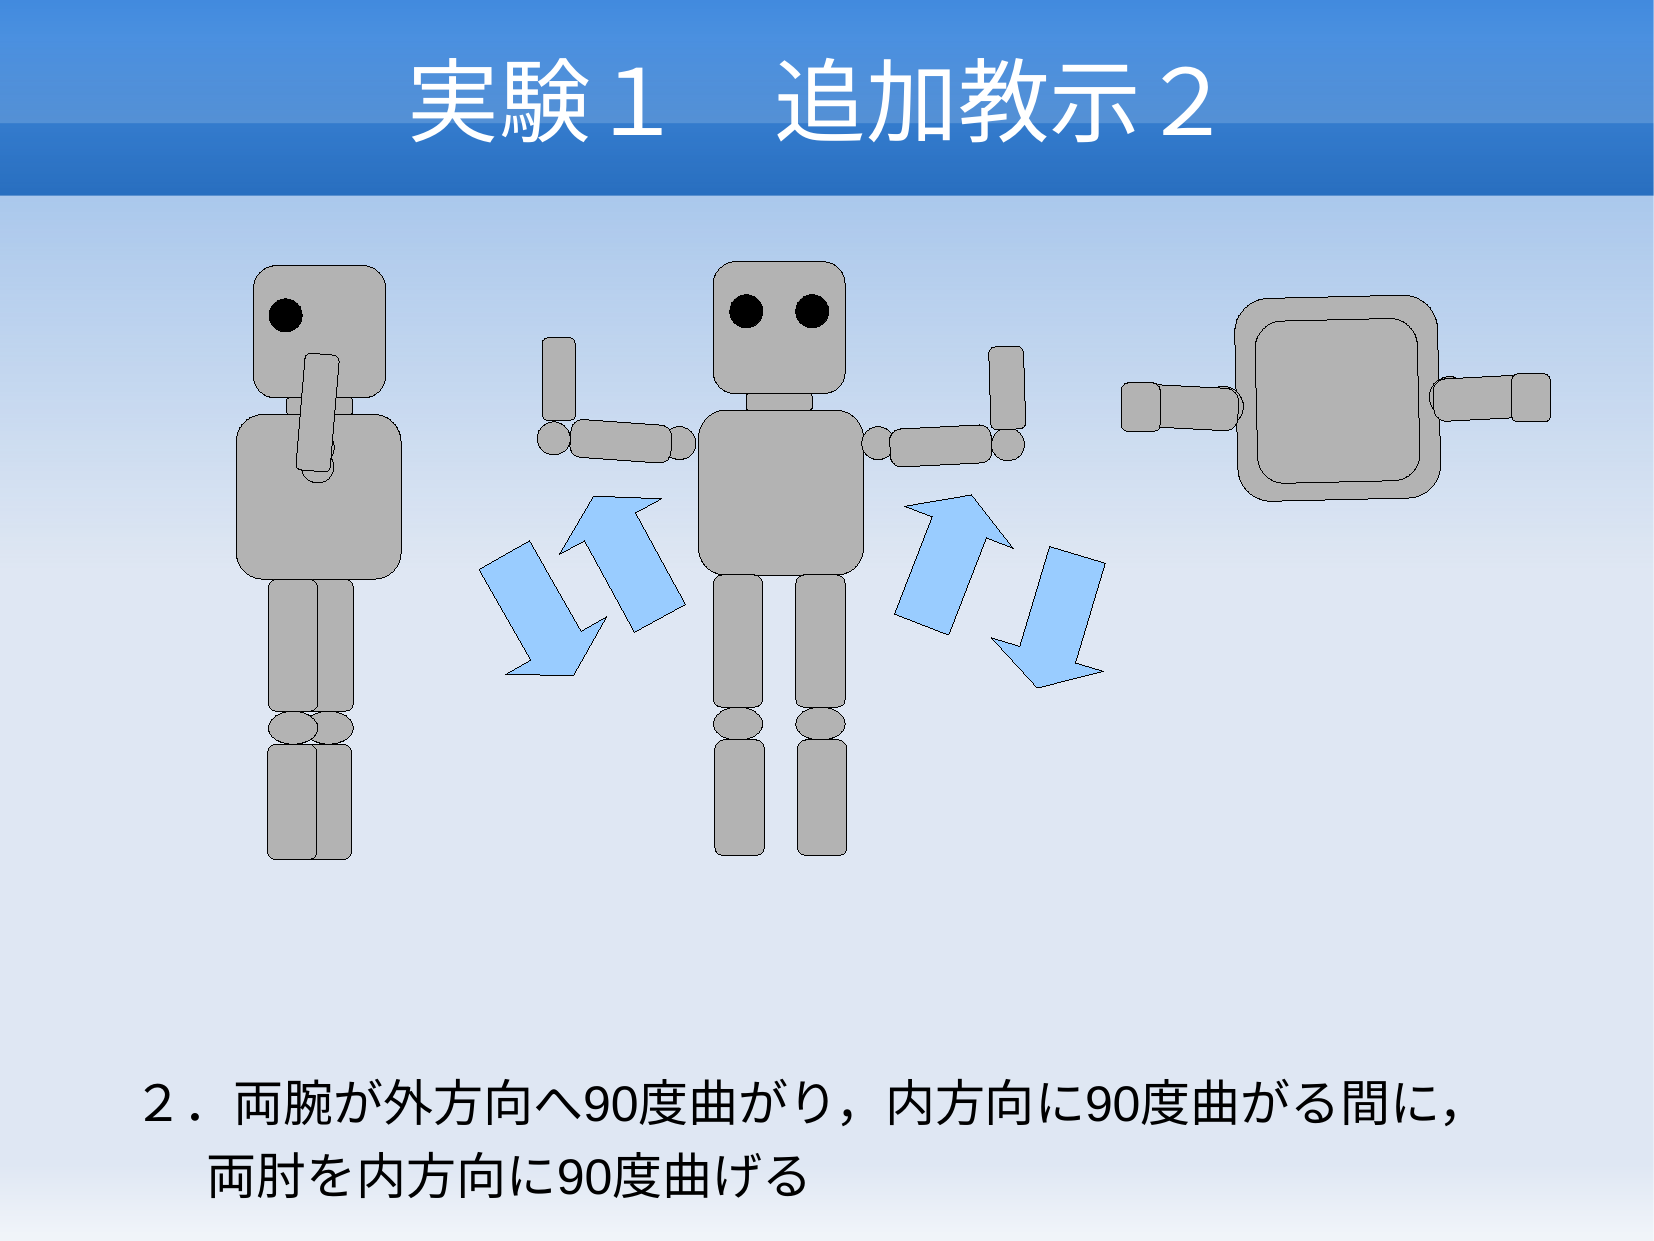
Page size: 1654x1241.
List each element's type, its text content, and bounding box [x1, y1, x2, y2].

text_box [991, 546, 1106, 688]
text_box [698, 261, 1026, 856]
text_box ２．両腕が外方向へ90度曲がり，内方向に90度曲がる間に， 両肘を内方向に90度曲げる [118, 945, 1536, 1172]
picture [0, 0, 1654, 1241]
text_box [894, 494, 1014, 635]
text_box [479, 540, 607, 676]
text_box [559, 496, 686, 633]
text_box [1121, 295, 1551, 502]
text_box [236, 265, 402, 860]
title 実験１ 追加教示２ [76, 7, 1565, 200]
text_box [537, 337, 696, 463]
